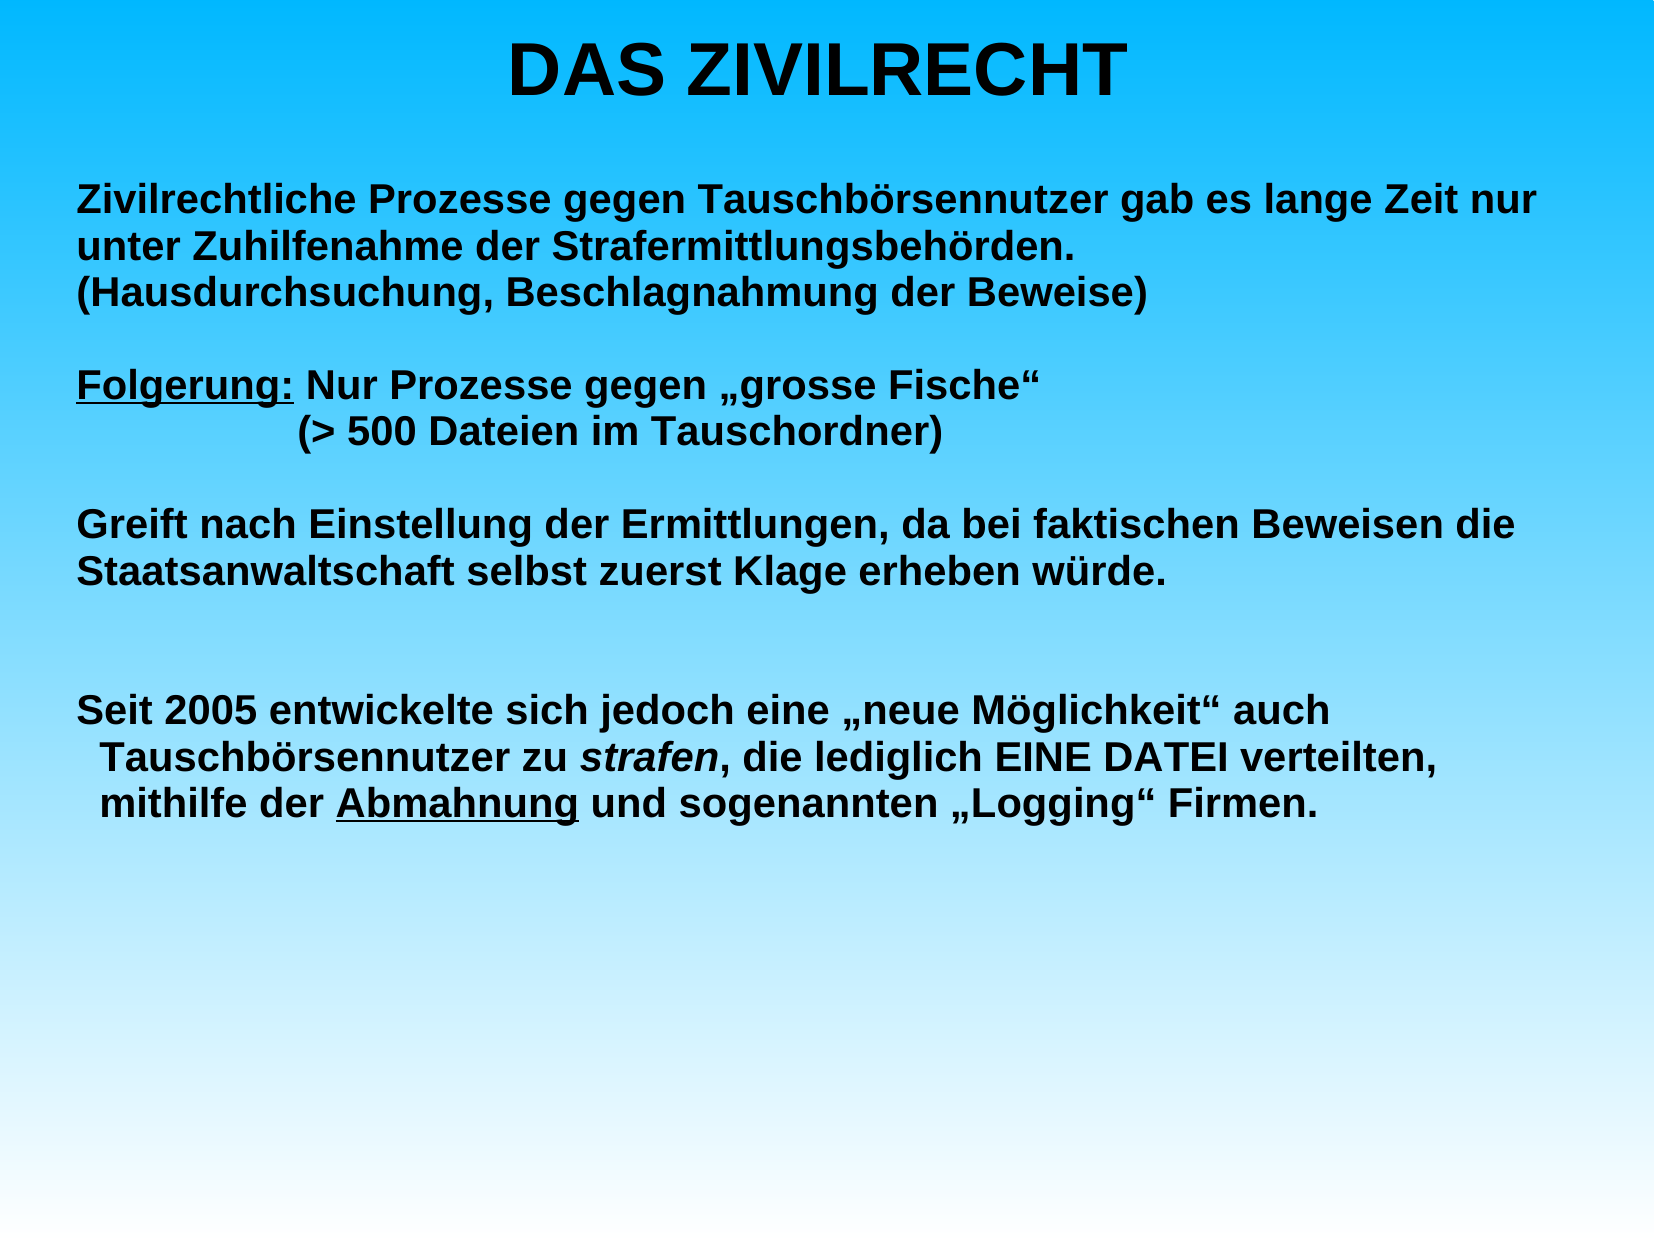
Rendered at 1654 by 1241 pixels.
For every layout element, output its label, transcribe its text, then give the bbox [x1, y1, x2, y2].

text_box DAS ZIVILRECHT [493, 29, 1161, 129]
text_box Zivilrechtliche Prozesse gegen Tauschbörsennutzer gab es lange Zeit nur unter Zuhilfenahme der Strafermittlungsbehörden. (Hausdurchsuchung, Beschlagnahmung der Beweise) Folgerung: Nur Prozesse gegen „grosse Fische“ (> 500 Dateien im Tauschordner) Greift nach Einstellung der Ermittlungen, da bei faktischen Beweisen die Staatsanwaltschaft selbst zuerst Klage erheben würde. Seit 2005 entwickelte sich jedoch eine „neue Möglichkeit“ auch Tauschbörsennutzer zu strafen, die lediglich EINE DATEI verteilten, mithilfe der Abmahnung und sogenannten „Logging“ Firmen. [61, 168, 1592, 1072]
